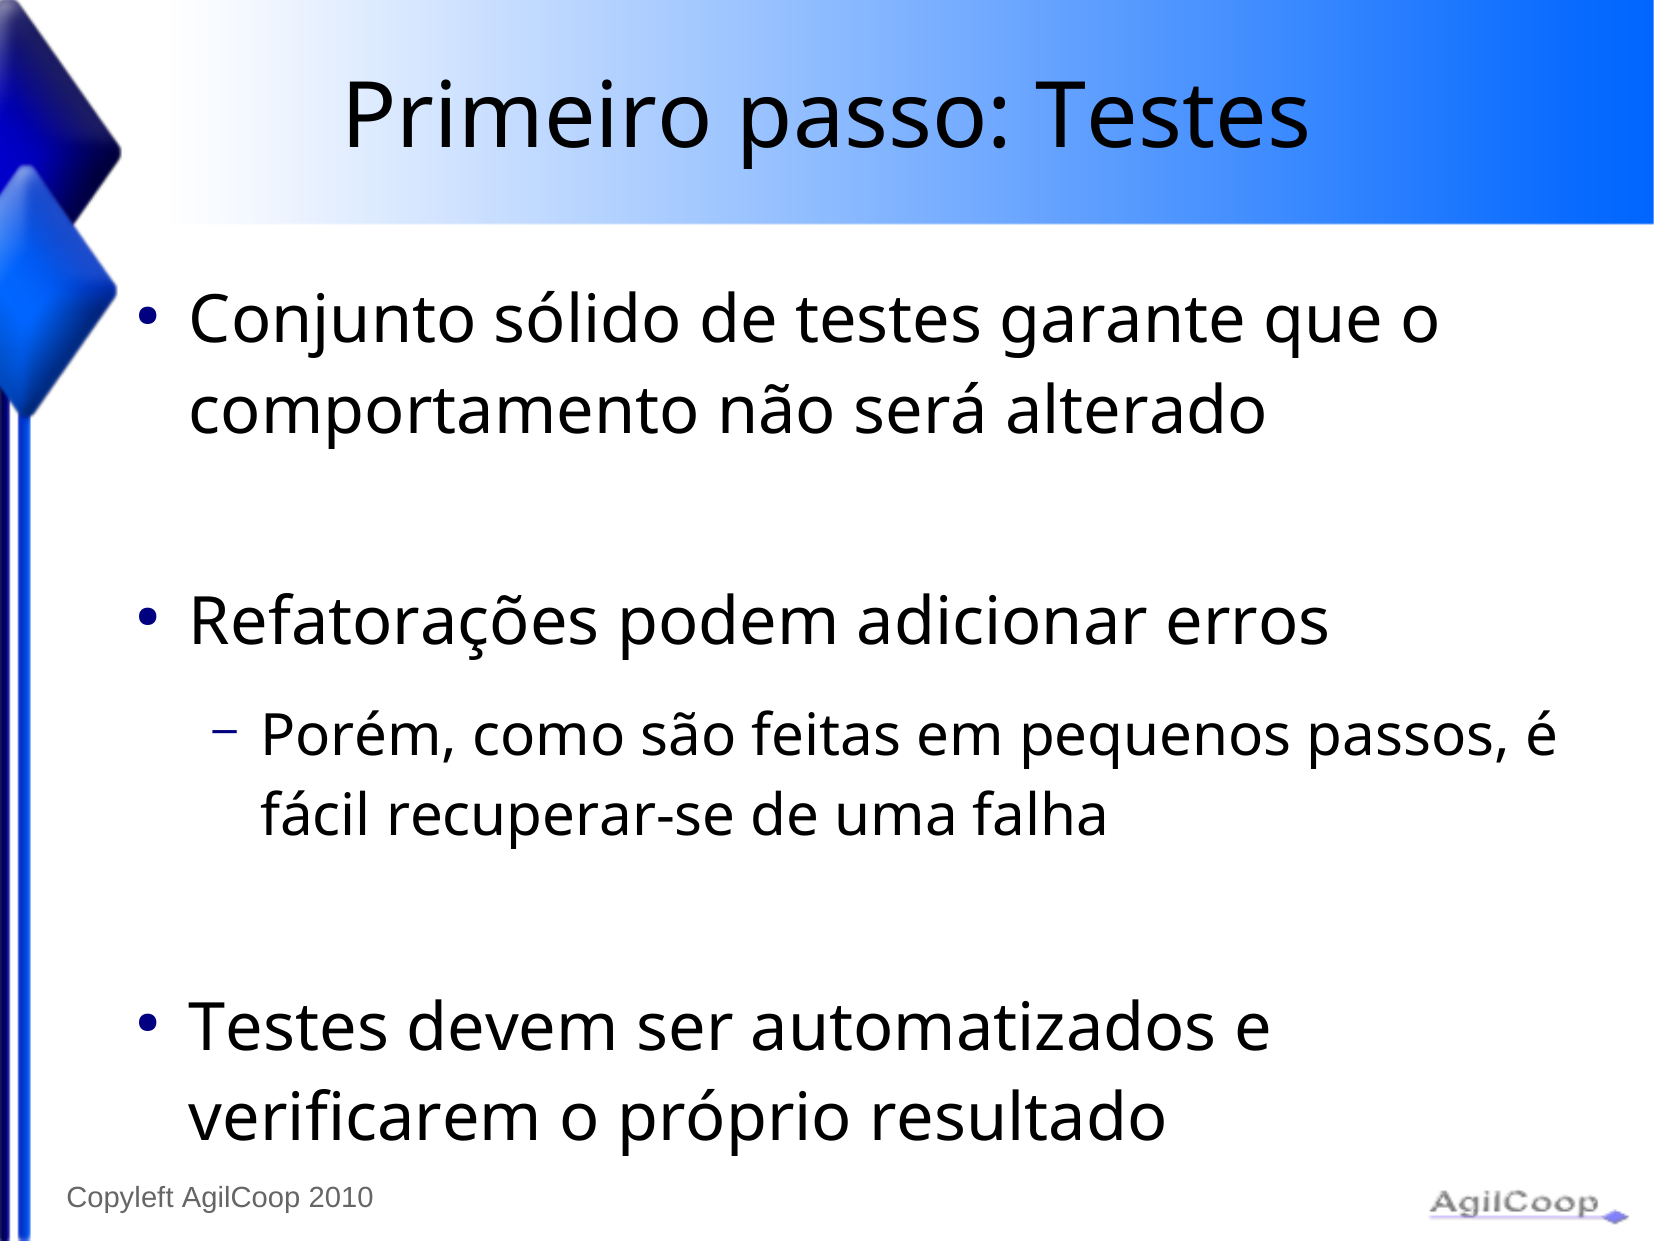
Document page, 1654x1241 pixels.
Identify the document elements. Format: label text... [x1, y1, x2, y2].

picture [0, 0, 1654, 1241]
list Conjunto sólido de testes garante que o comportamento não será alterado Refatorações podem adicionar erros Porém, como são feitas em pequenos passos, é fácil recuperar-se de uma falha Testes devem ser automatizados e verificarem o próprio resultado [118, 271, 1607, 1108]
title Primeiro passo: Testes [82, 15, 1571, 208]
